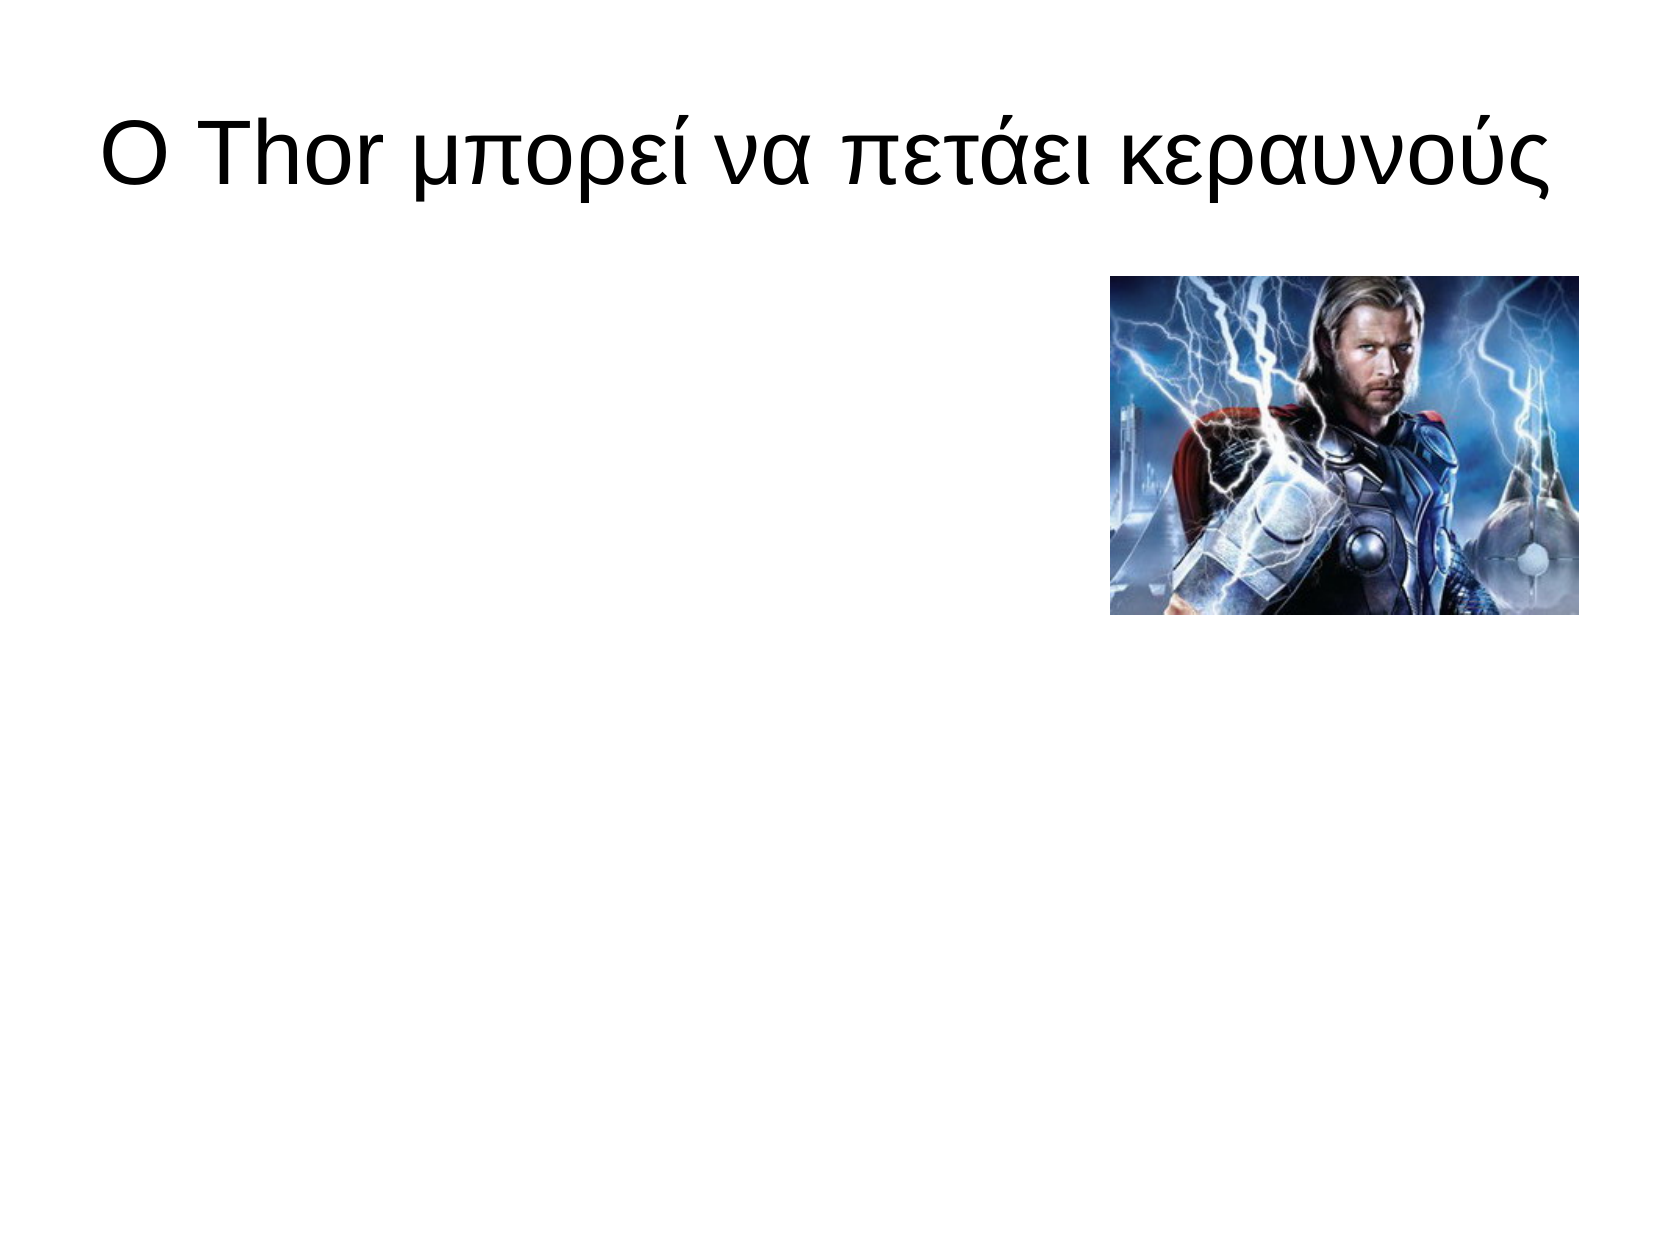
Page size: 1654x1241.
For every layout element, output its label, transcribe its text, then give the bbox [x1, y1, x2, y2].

picture [1110, 276, 1579, 615]
title Ο Thor μπορεί να πετάει κεραυνούς [82, 49, 1571, 257]
